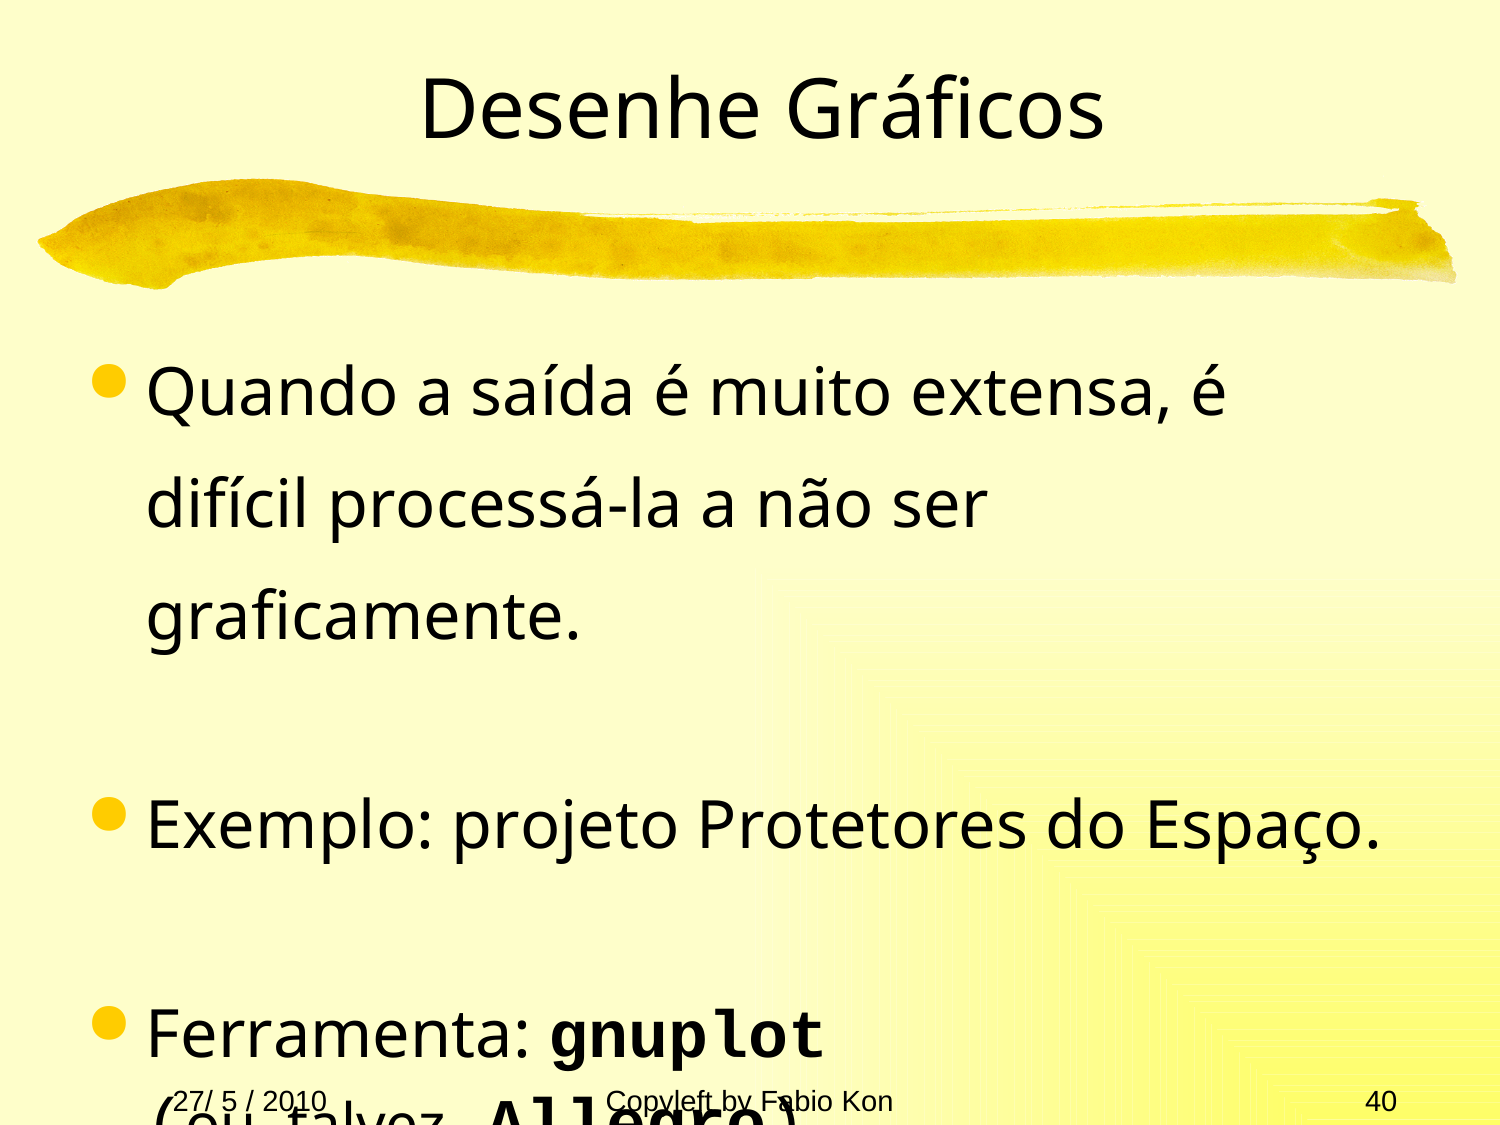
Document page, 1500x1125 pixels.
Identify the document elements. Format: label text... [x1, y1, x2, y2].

picture [24, 174, 1463, 297]
title Desenhe Gráficos [125, 12, 1401, 163]
list Quando a saída é muito extensa, é difícil processá-la a não ser graficamente. Exemplo: projeto Protetores do Espaço. Ferramenta: gnuplot (ou, talvez Allegro). [74, 309, 1417, 1055]
